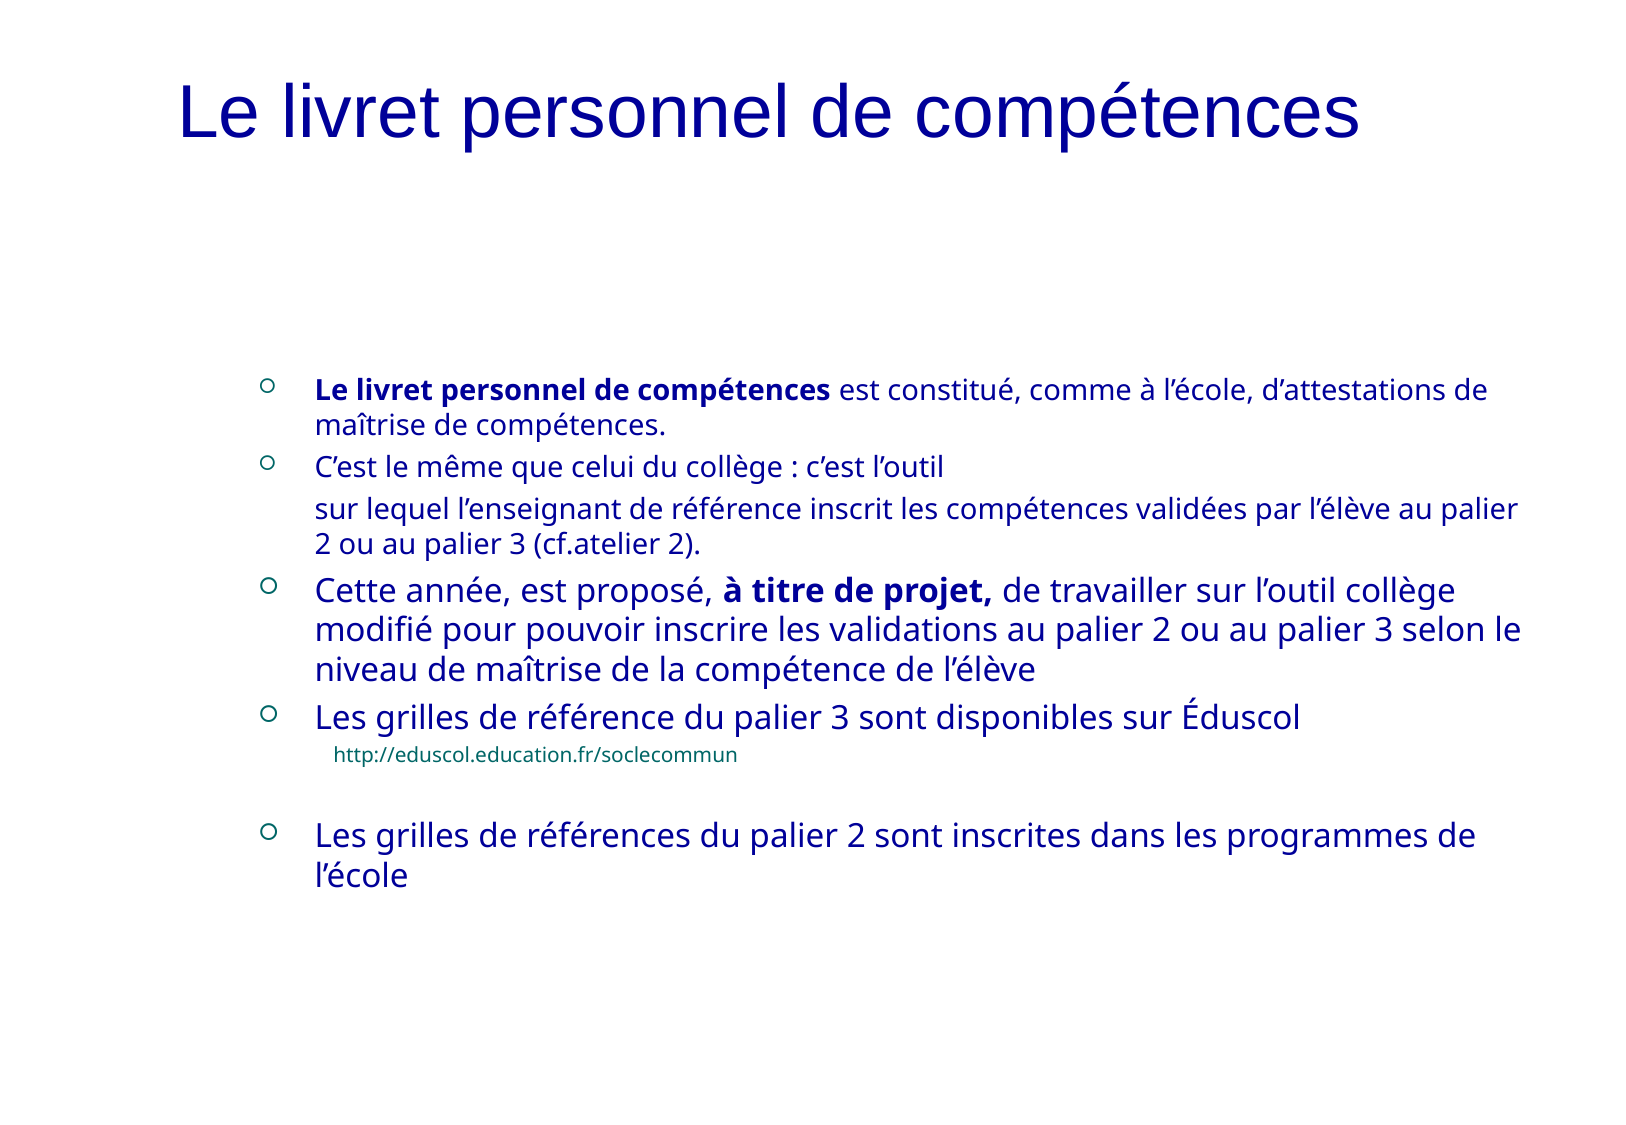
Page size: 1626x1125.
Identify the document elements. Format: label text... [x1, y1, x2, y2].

list Le livret personnel de compétences est constitué, comme à l’école, d’attestations de maîtrise de compétences. C’est le même que celui du collège : c’est l’outil sur lequel l’enseignant de référence inscrit les compétences validées par l’élève au palier 2 ou au palier 3 (cf.atelier 2). Cette année, est proposé, à titre de projet, de travailler sur l’outil collège modifié pour pouvoir inscrire les validations au palier 2 ou au palier 3 selon le niveau de maîtrise de la compétence de l’élève Les grilles de référence du palier 3 sont disponibles sur Éduscol http://eduscol.education.fr/soclecommun Les grilles de références du palier 2 sont inscrites dans les programmes de l’école [243, 196, 1544, 975]
title Le livret personnel de compétences [162, 54, 1625, 243]
